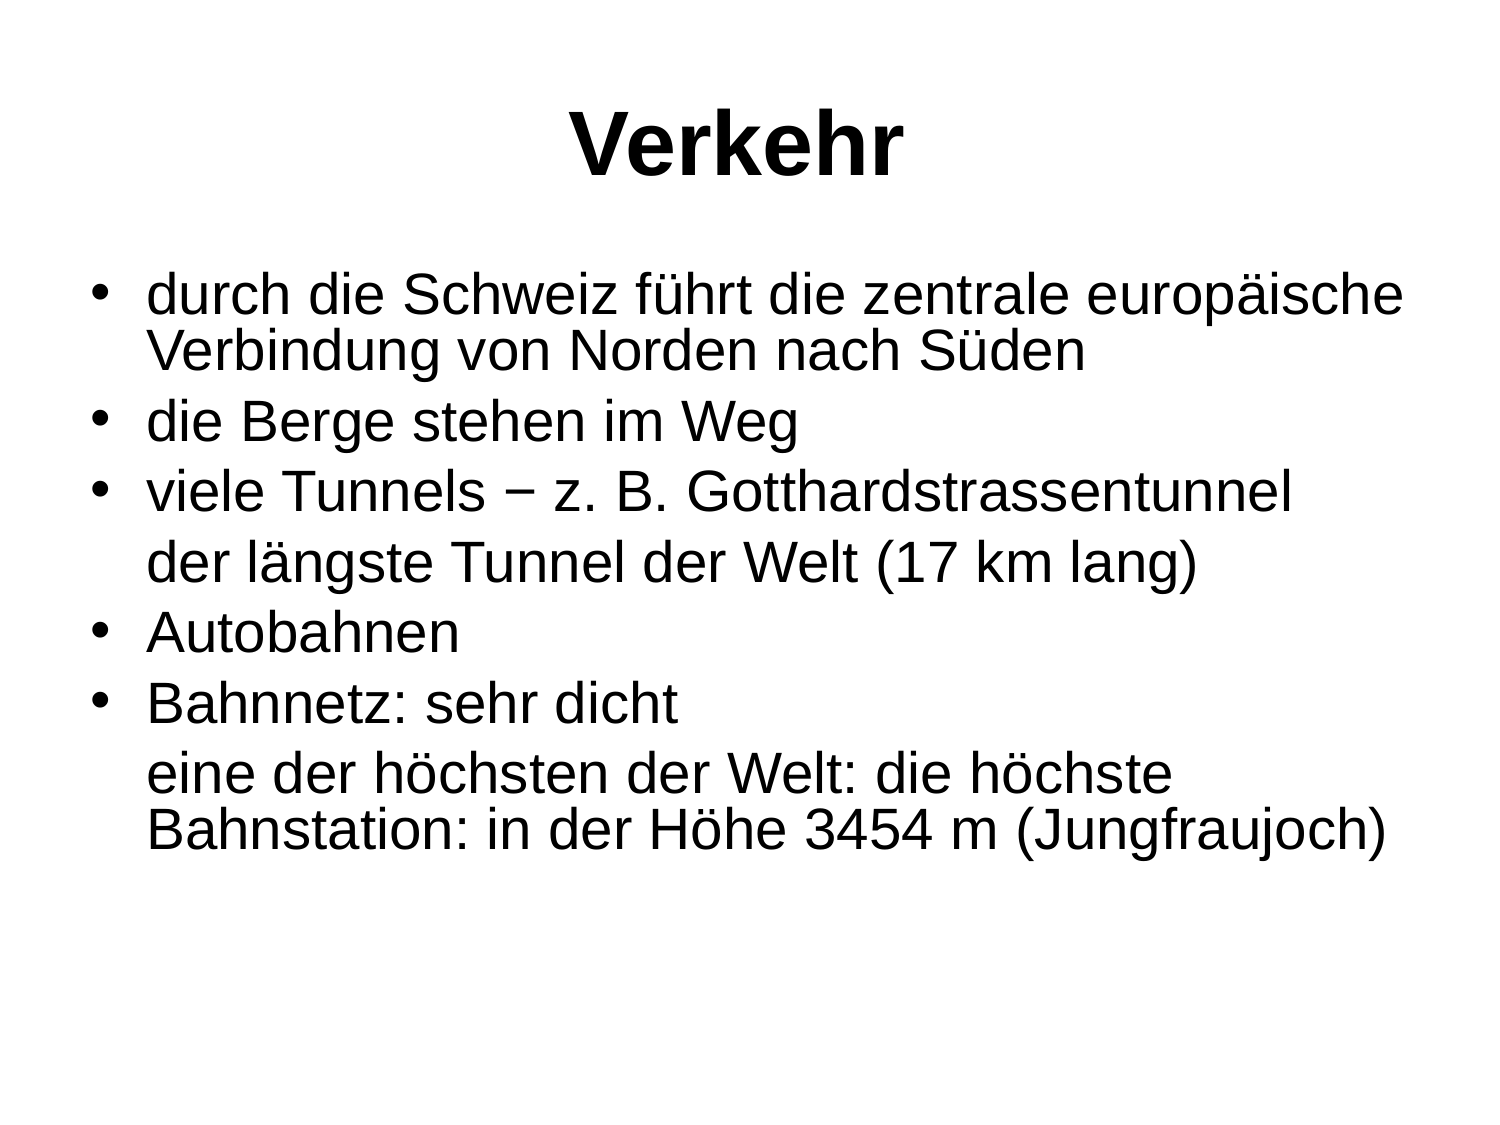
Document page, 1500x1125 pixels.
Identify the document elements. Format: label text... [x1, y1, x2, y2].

title Verkehr [75, 45, 1426, 233]
list durch die Schweiz führt die zentrale europäische Verbindung von Norden nach Süden die Berge stehen im Weg viele Tunnels − z. B. Gotthardstrassentunnel der längste Tunnel der Welt (17 km lang) Autobahnen Bahnnetz: sehr dicht eine der höchsten der Welt: die höchste Bahnstation: in der Höhe 3454 m (Jungfraujoch) [75, 262, 1426, 1006]
